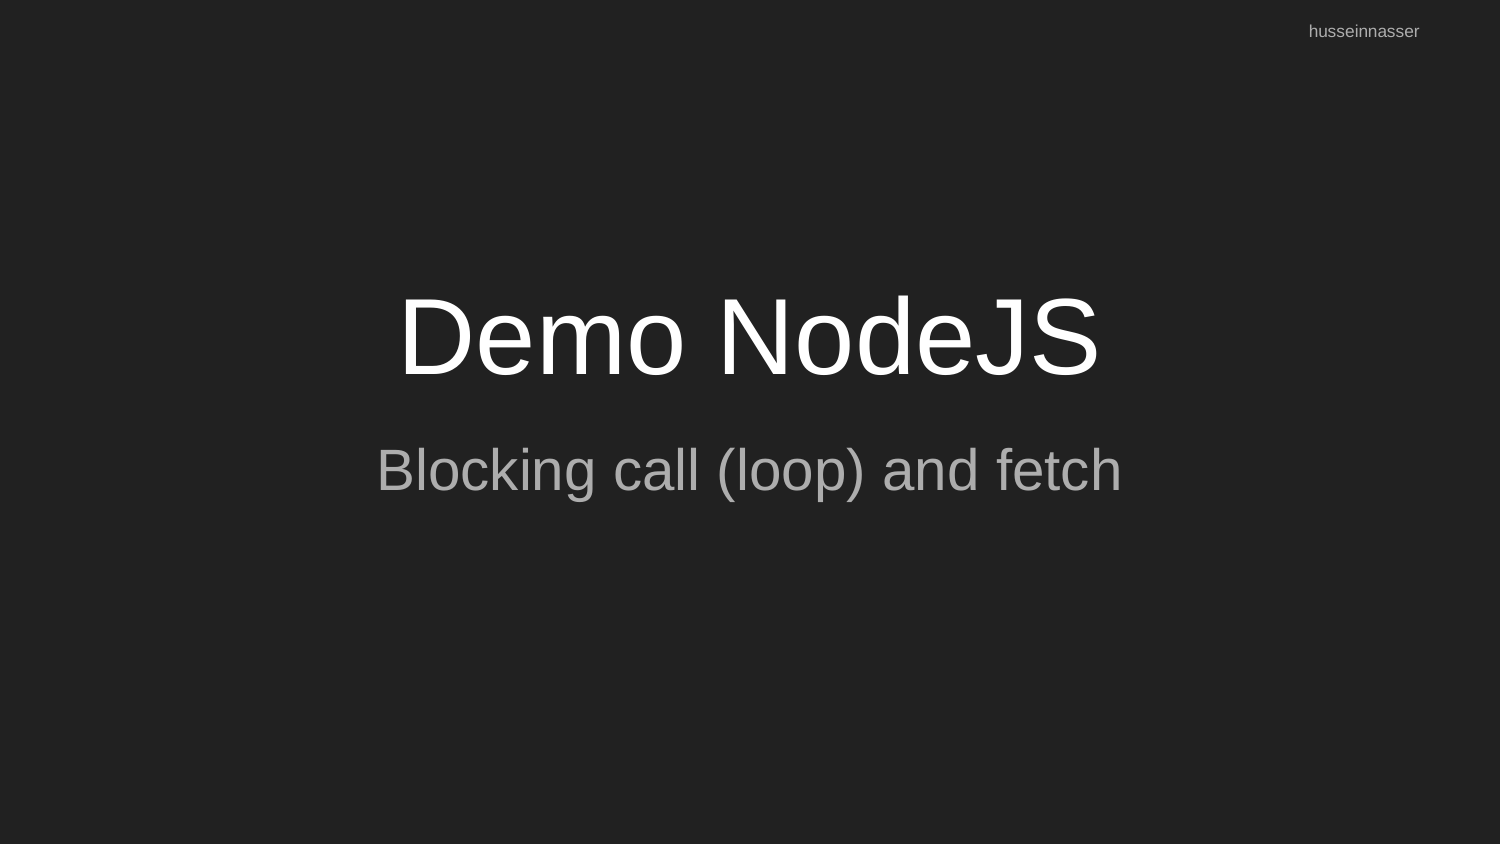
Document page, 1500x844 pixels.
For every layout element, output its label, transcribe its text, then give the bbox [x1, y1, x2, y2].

subtitle Blocking call (loop) and fetch [51, 417, 1449, 548]
subtitle husseinnasser [1236, 11, 1492, 53]
title Demo NodeJS [51, 74, 1449, 412]
